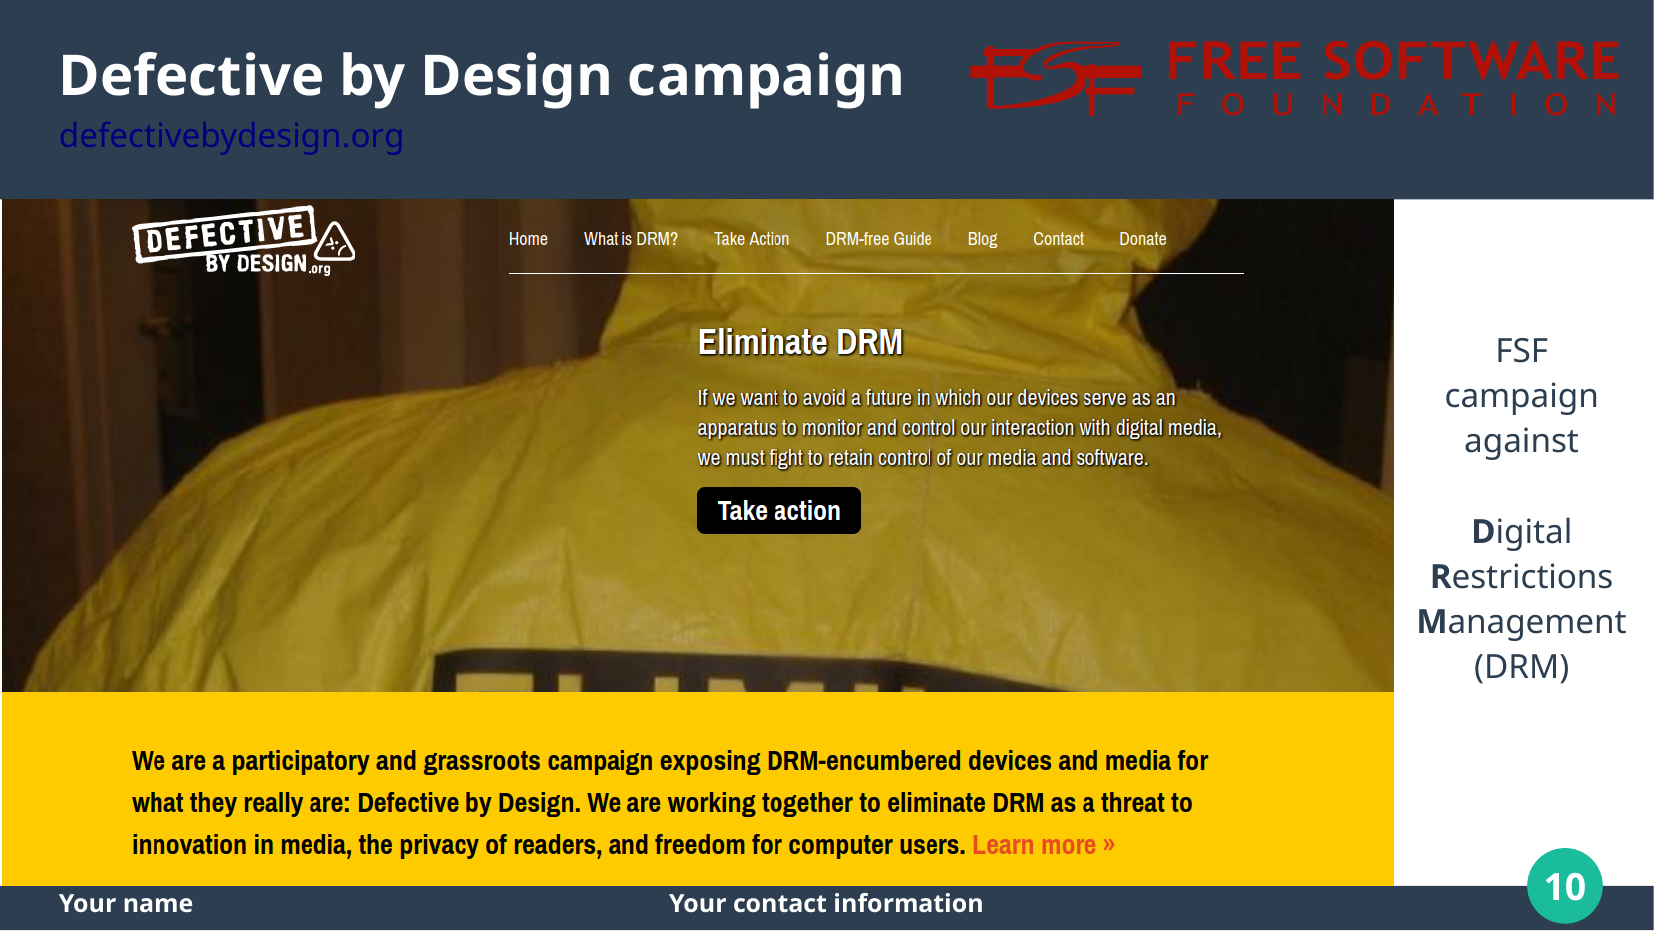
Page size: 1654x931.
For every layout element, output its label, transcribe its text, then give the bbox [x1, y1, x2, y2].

picture [2, 199, 1394, 887]
text_box FSF campaign against Digital Restrictions Management (DRM) [1394, 474, 1651, 541]
title Defective by Design campaign defectivebydesign.org [59, 37, 1595, 156]
